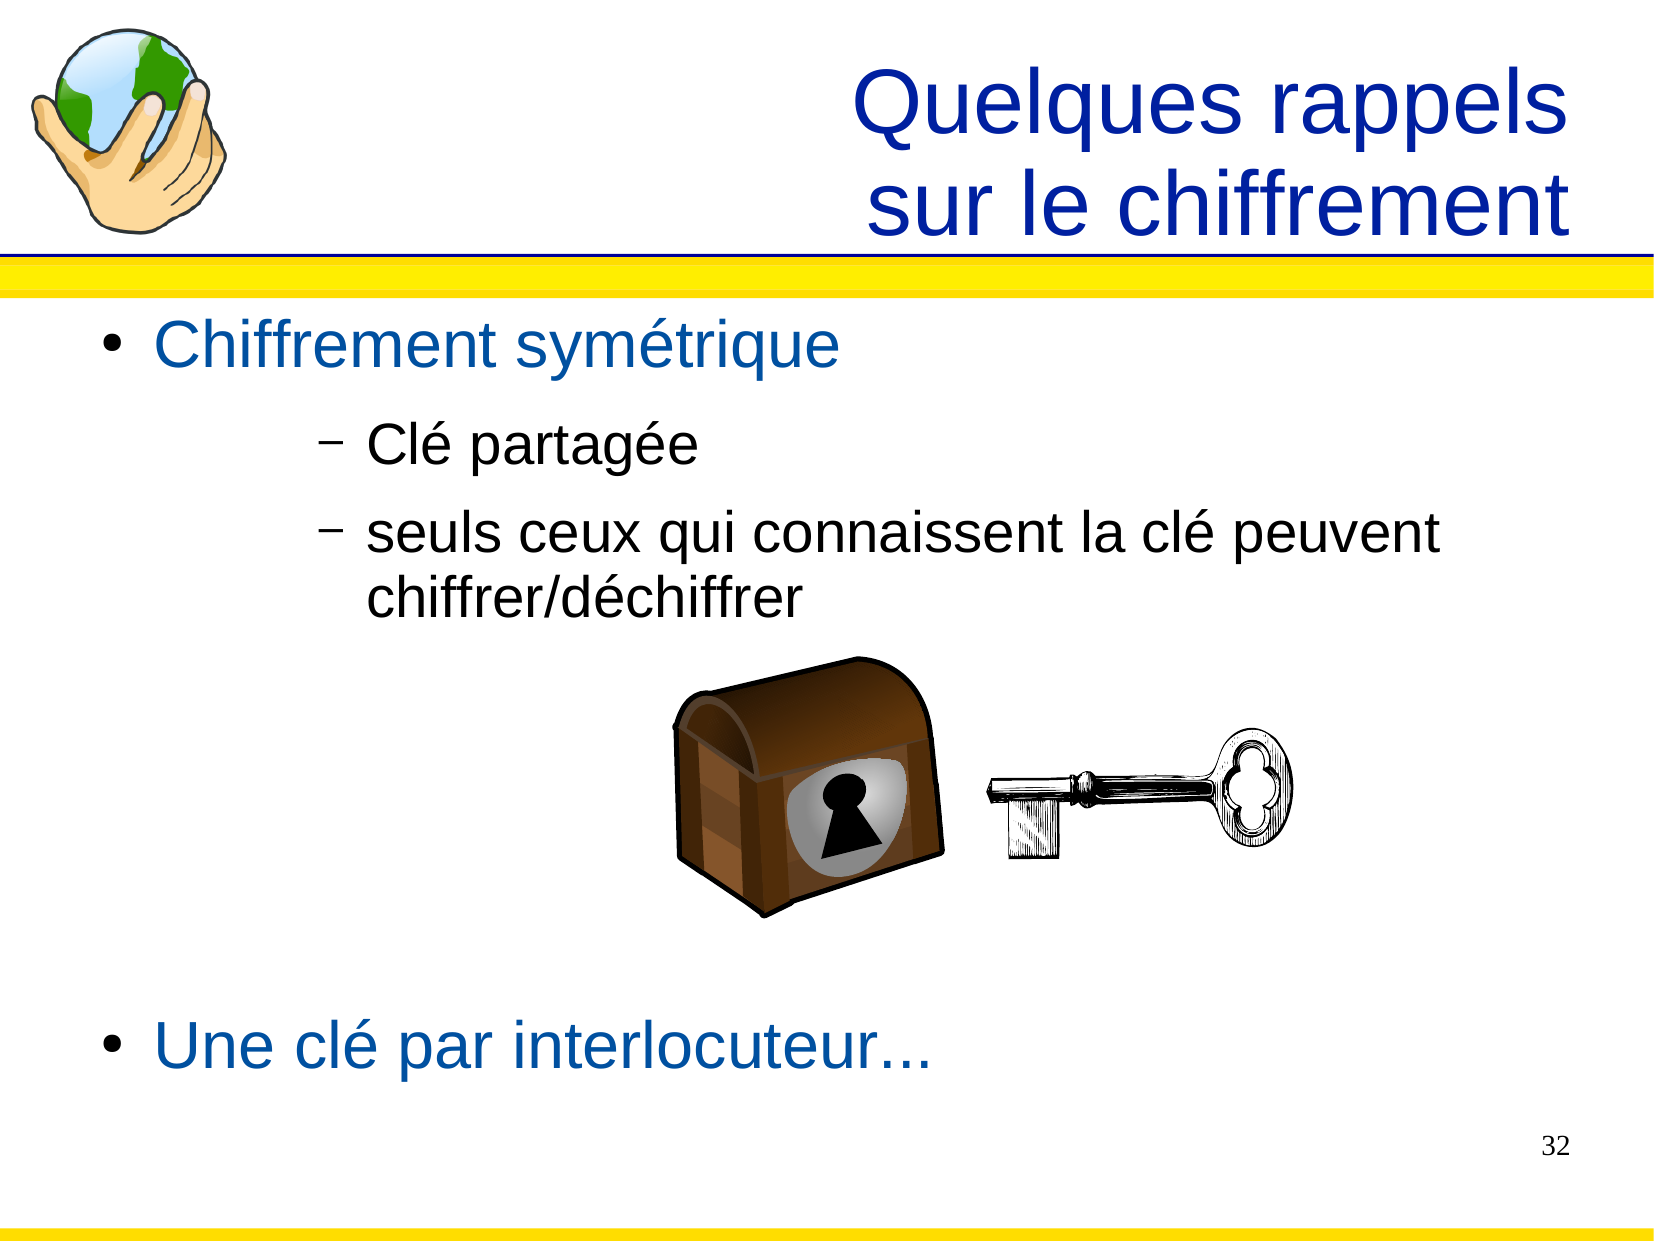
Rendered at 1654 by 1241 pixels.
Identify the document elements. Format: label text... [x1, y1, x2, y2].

title Quelques rappels sur le chiffrement [372, 49, 1571, 257]
picture [11, 14, 246, 248]
picture [672, 656, 945, 919]
picture [986, 727, 1294, 860]
list Chiffrement symétrique Clé partagée seuls ceux qui connaissent la clé peuvent chiffrer/déchiffrer Une clé par interlocuteur... [82, 307, 1571, 1188]
